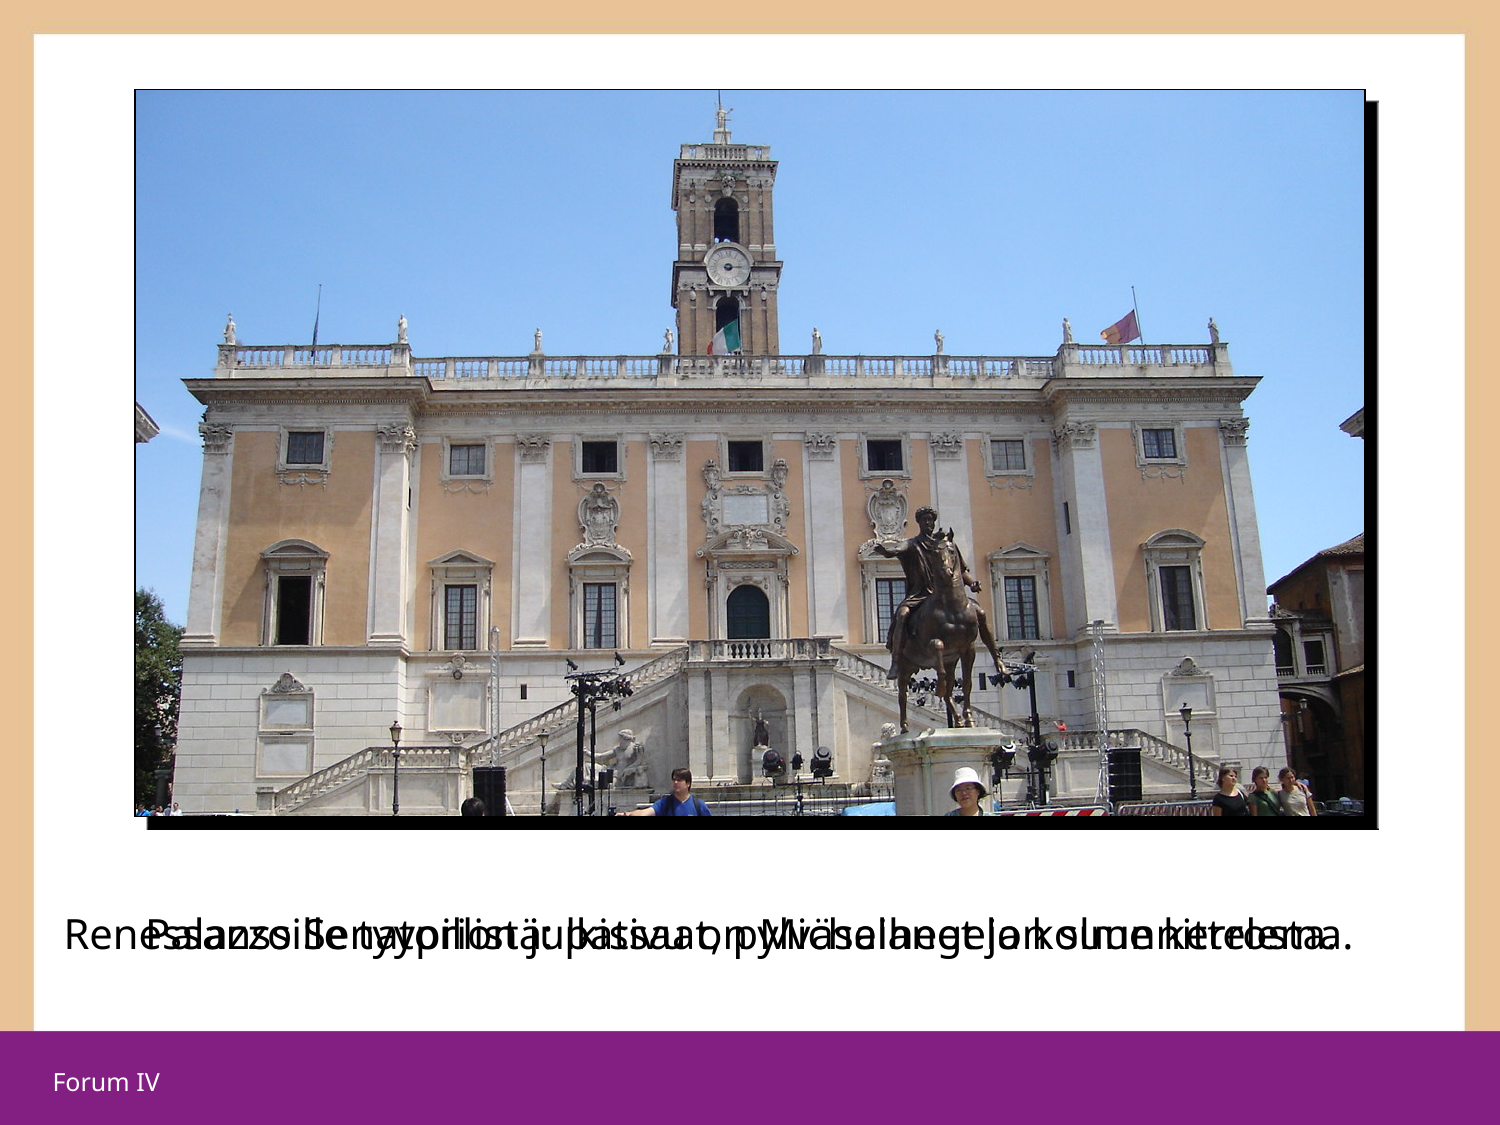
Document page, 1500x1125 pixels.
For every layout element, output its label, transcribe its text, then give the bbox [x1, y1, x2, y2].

text_box Renessanssille tyypillistä: patsaat, pylväsaiheet ja kolme kerrosta. [48, 900, 1500, 966]
picture [0, 0, 1500, 1125]
